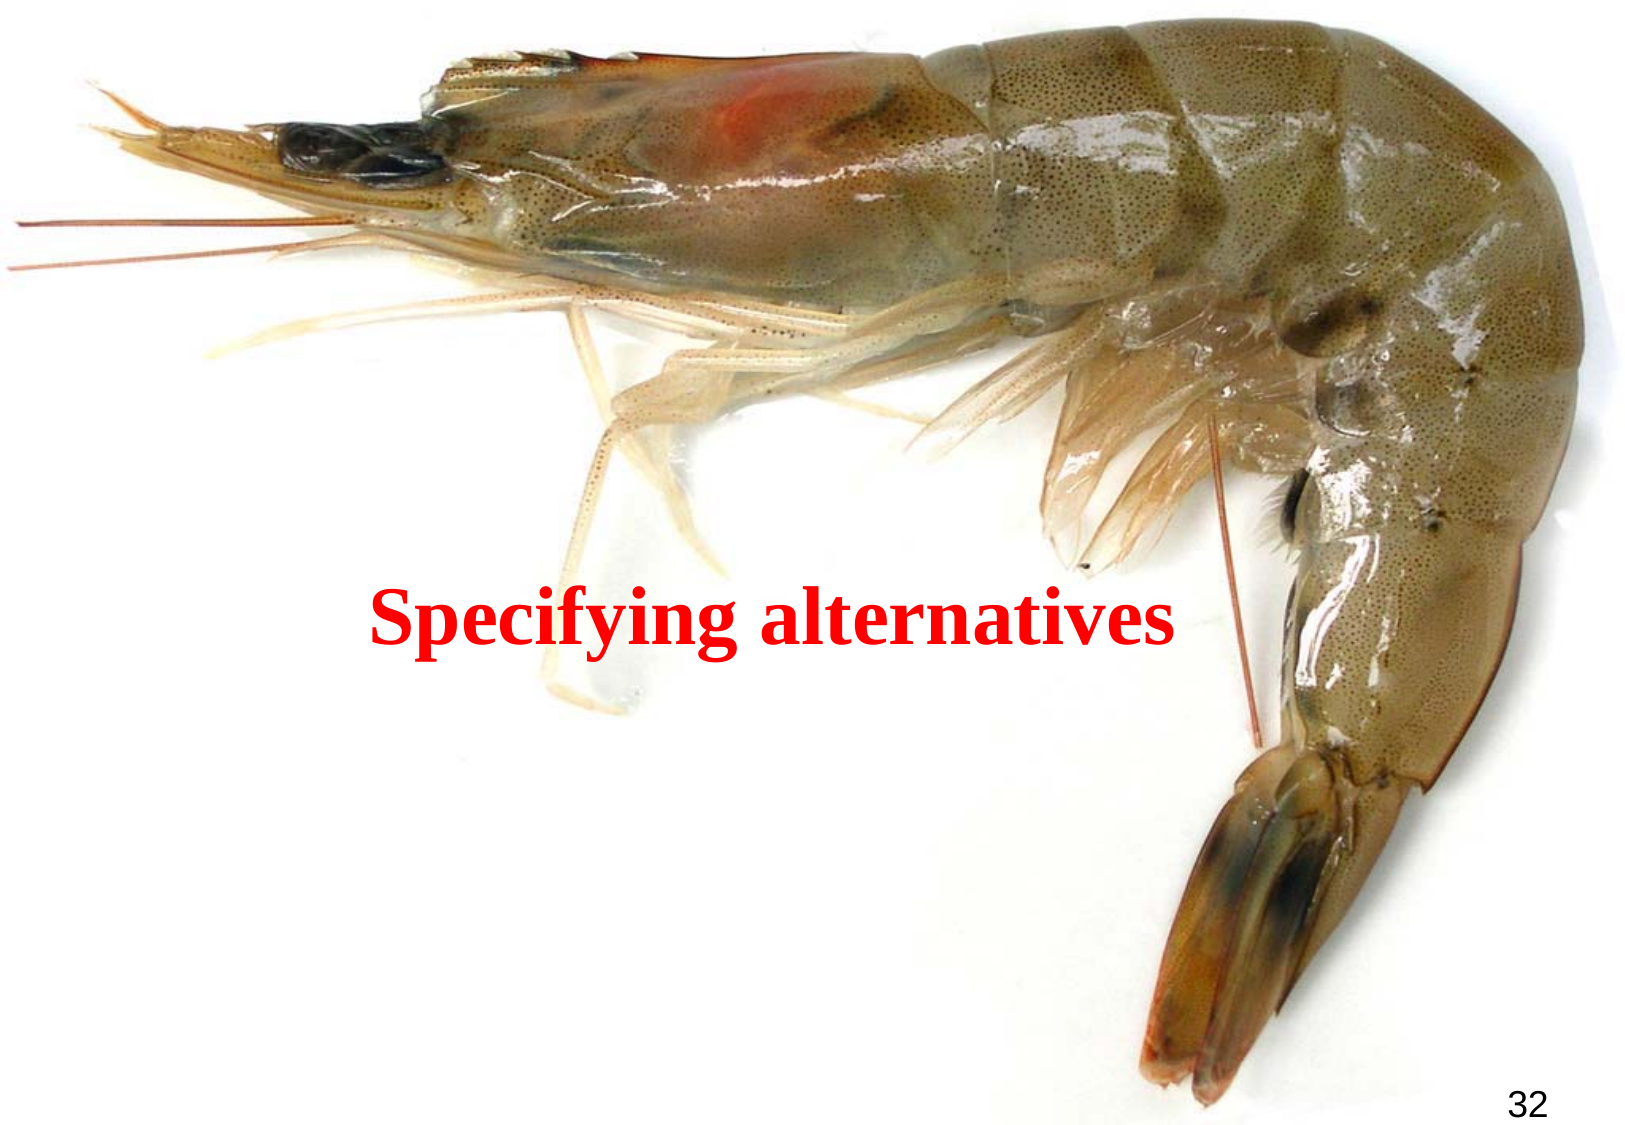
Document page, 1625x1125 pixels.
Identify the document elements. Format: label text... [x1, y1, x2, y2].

title Specifying alternatives [246, 561, 1299, 669]
picture [0, 0, 1625, 1125]
